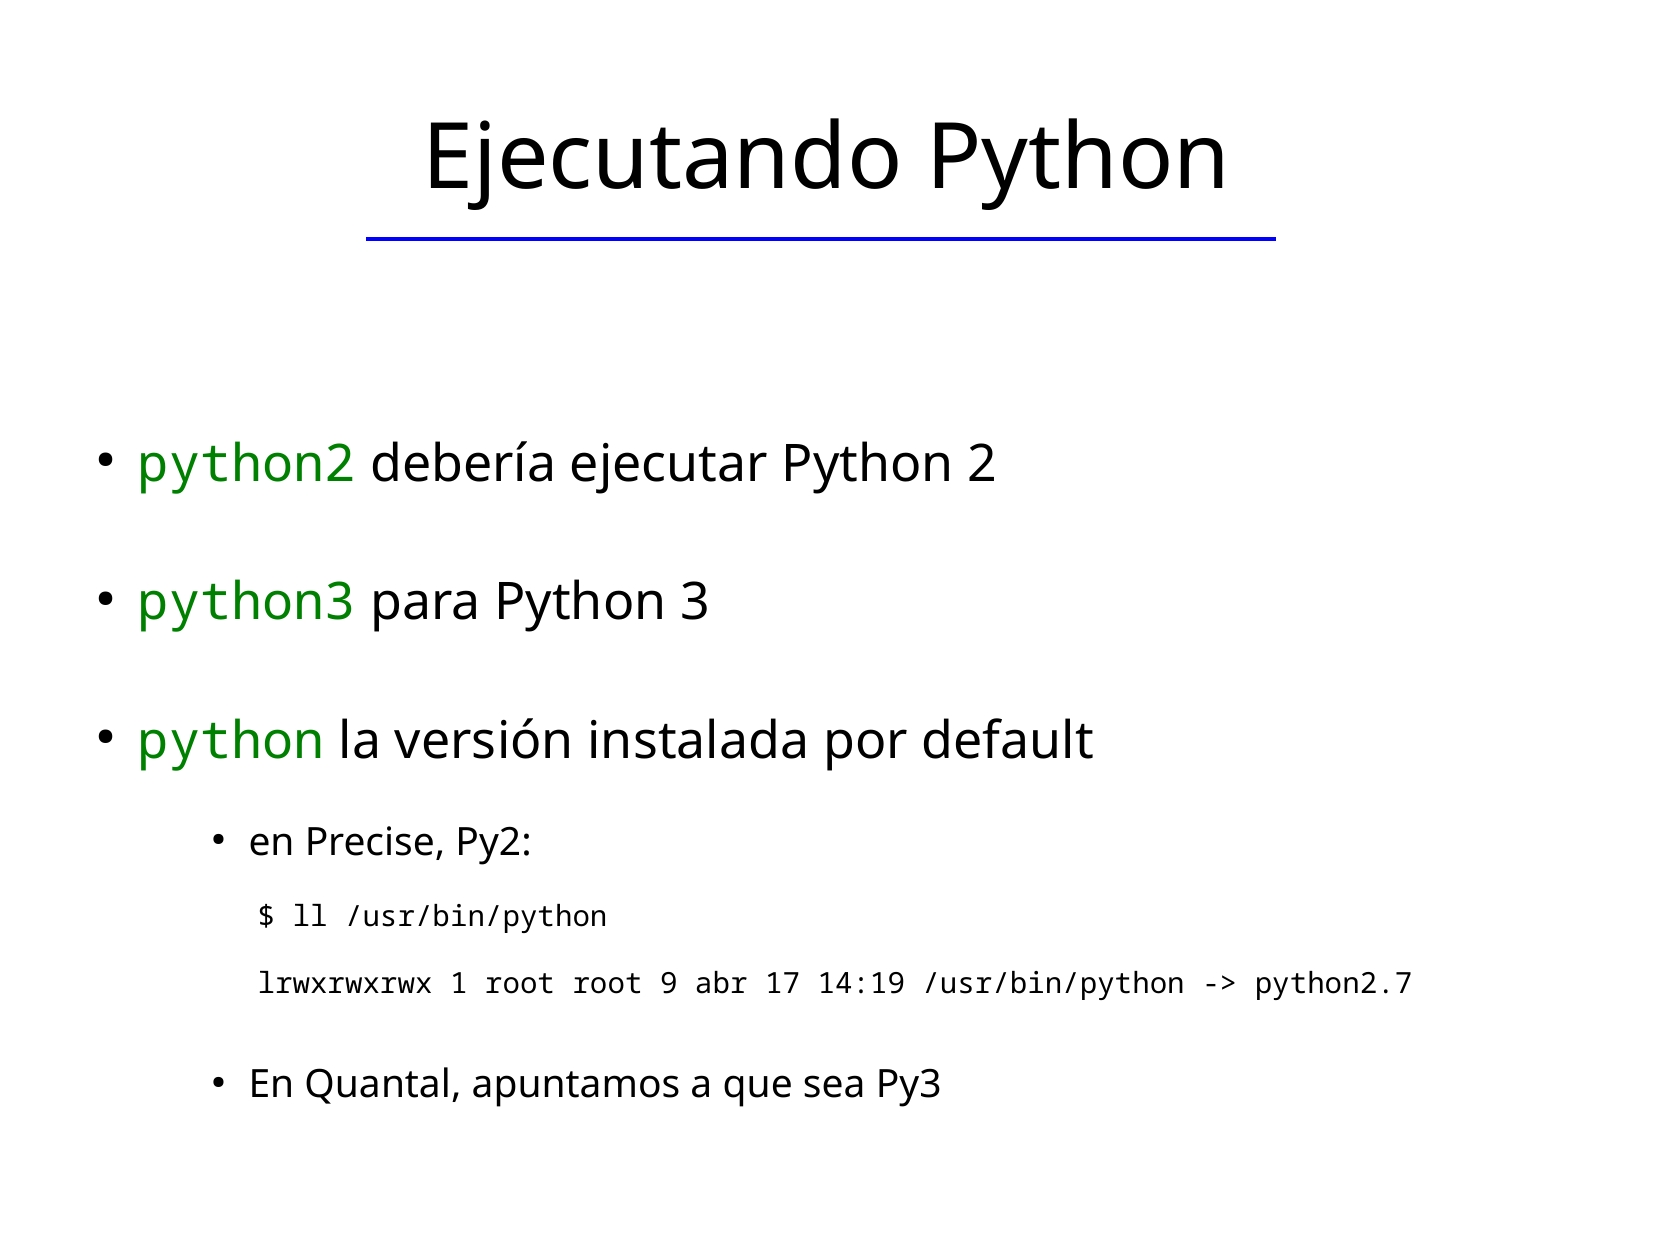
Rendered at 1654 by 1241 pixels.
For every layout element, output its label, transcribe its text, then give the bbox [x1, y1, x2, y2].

list python2 debería ejecutar Python 2 python3 para Python 3 python la versión instalada por default en Precise, Py2: $ ll /usr/bin/python lrwxrwxrwx 1 root root 9 abr 17 14:19 /usr/bin/python -> python2.7 En Quantal, apuntamos a que sea Py3 [82, 390, 1538, 1110]
title Ejecutando Python [82, 49, 1571, 257]
